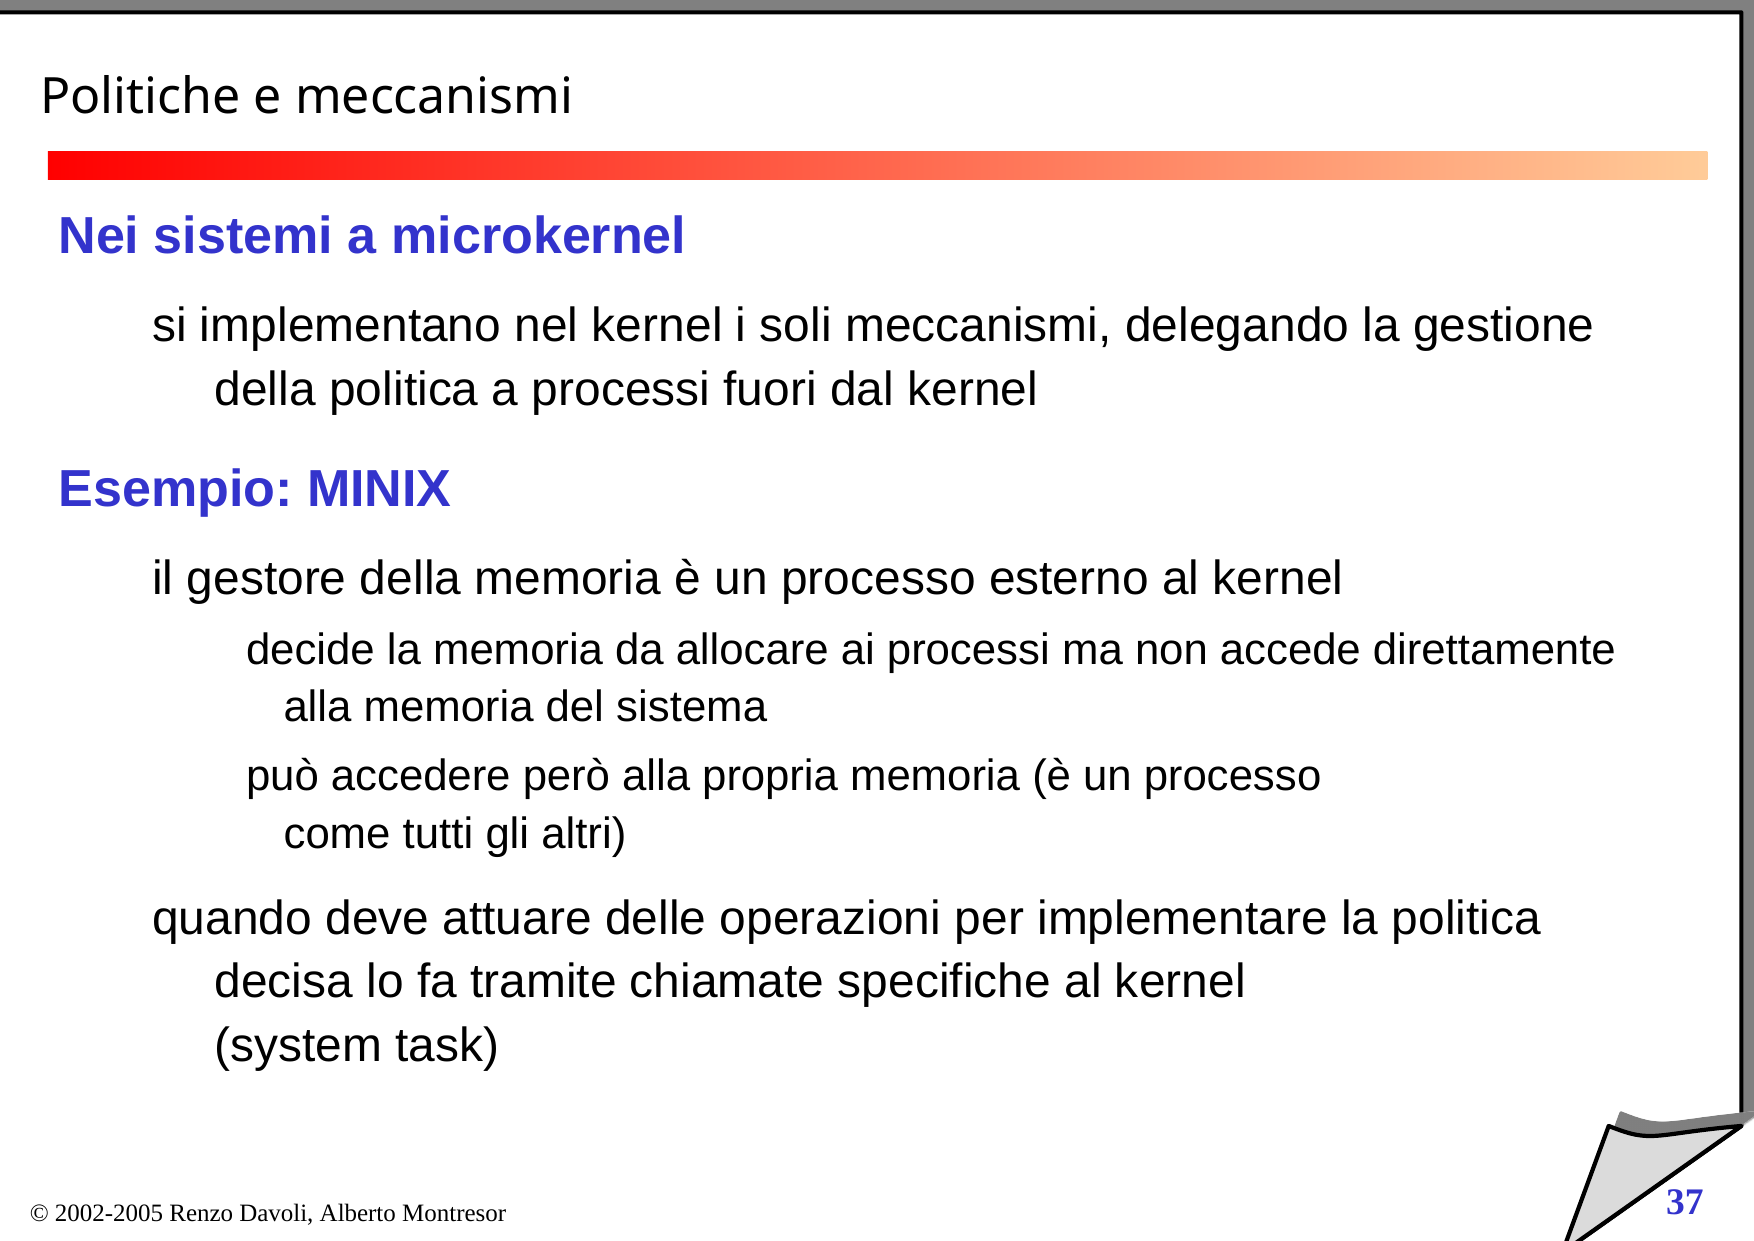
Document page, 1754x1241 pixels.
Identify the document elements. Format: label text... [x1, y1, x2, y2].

title Politiche e meccanismi [40, 49, 1714, 144]
list Nei sistemi a microkernel si implementano nel kernel i soli meccanismi, delegando la gestione della politica a processi fuori dal kernel Esempio: MINIX il gestore della memoria è un processo esterno al kernel decide la memoria da allocare ai processi ma non accede direttamente alla memoria del sistema può accedere però alla propria memoria (è un processo come tutti gli altri) quando deve attuare delle operazioni per implementare la politica decisa lo fa tramite chiamate specifiche al kernel (system task) [58, 206, 1696, 1103]
